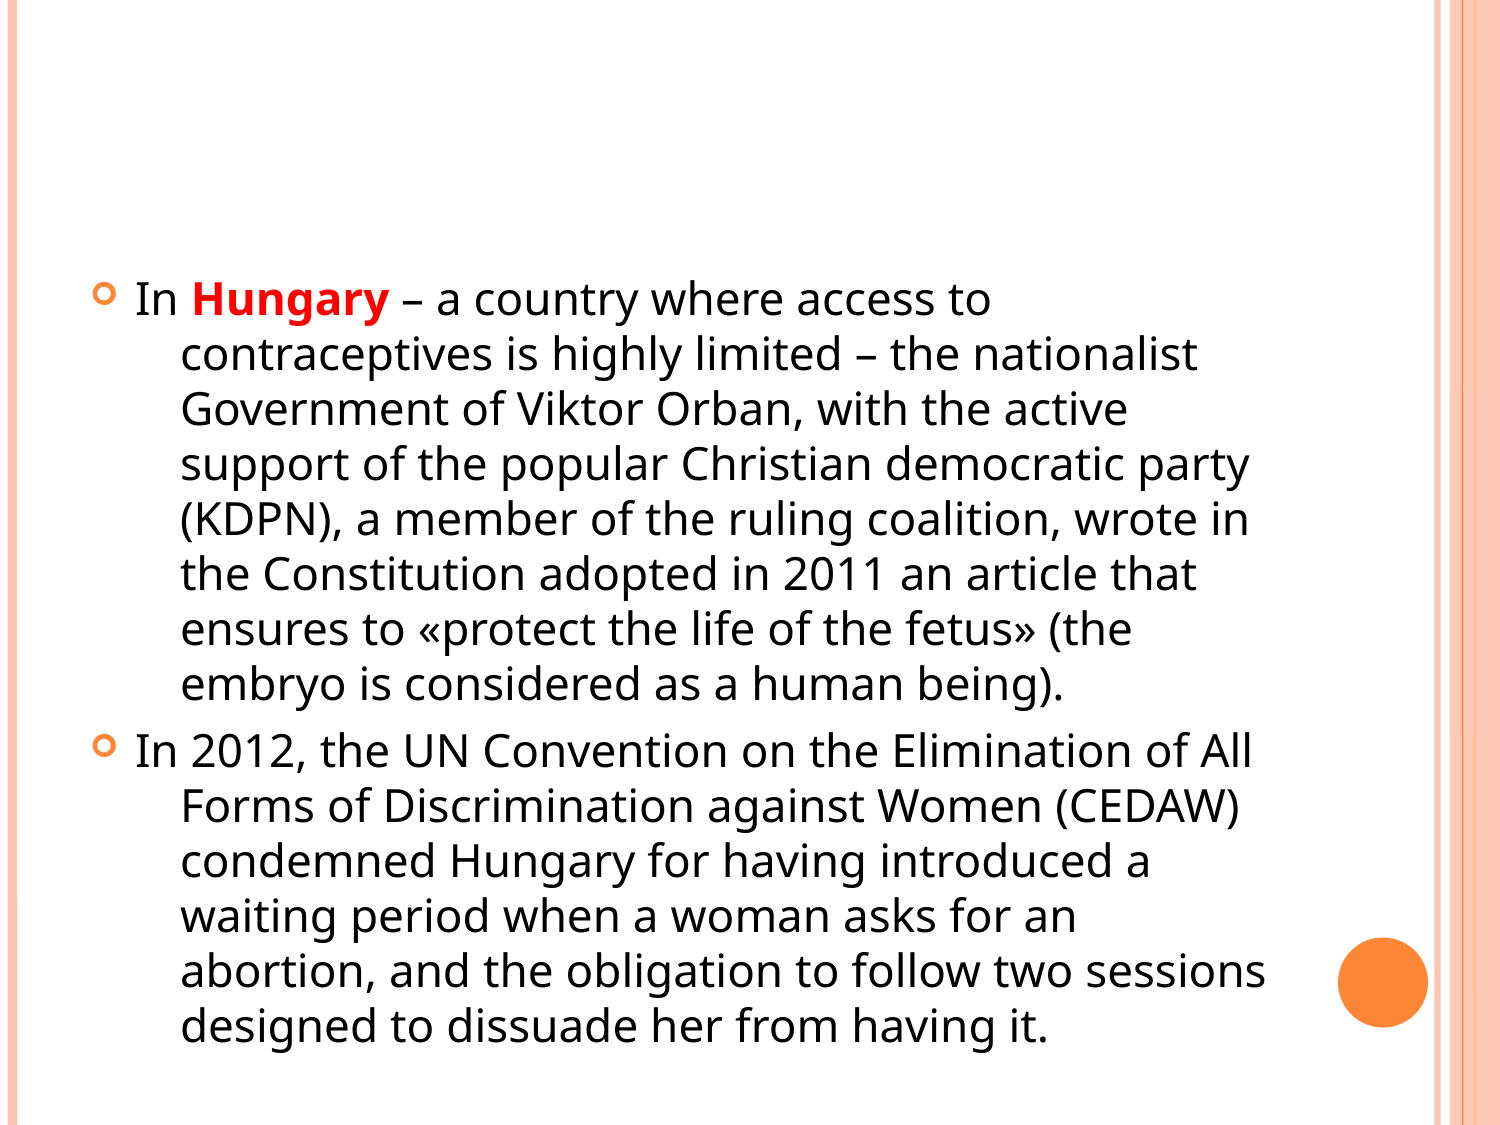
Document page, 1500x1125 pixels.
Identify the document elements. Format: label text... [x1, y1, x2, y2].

list In Hungary – a country where access to contraceptives is highly limited – the nationalist Government of Viktor Orban, with the active support of the popular Christian democratic party (KDPN), a member of the ruling coalition, wrote in the Constitution adopted in 2011 an article that ensures to «protect the life of the fetus» (the embryo is considered as a human being). In 2012, the UN Convention on the Elimination of All Forms of Discrimination against Women (CEDAW) condemned Hungary for having introduced a waiting period when a woman asks for an abortion, and the obligation to follow two sessions designed to dissuade her from having it. [75, 262, 1300, 1062]
